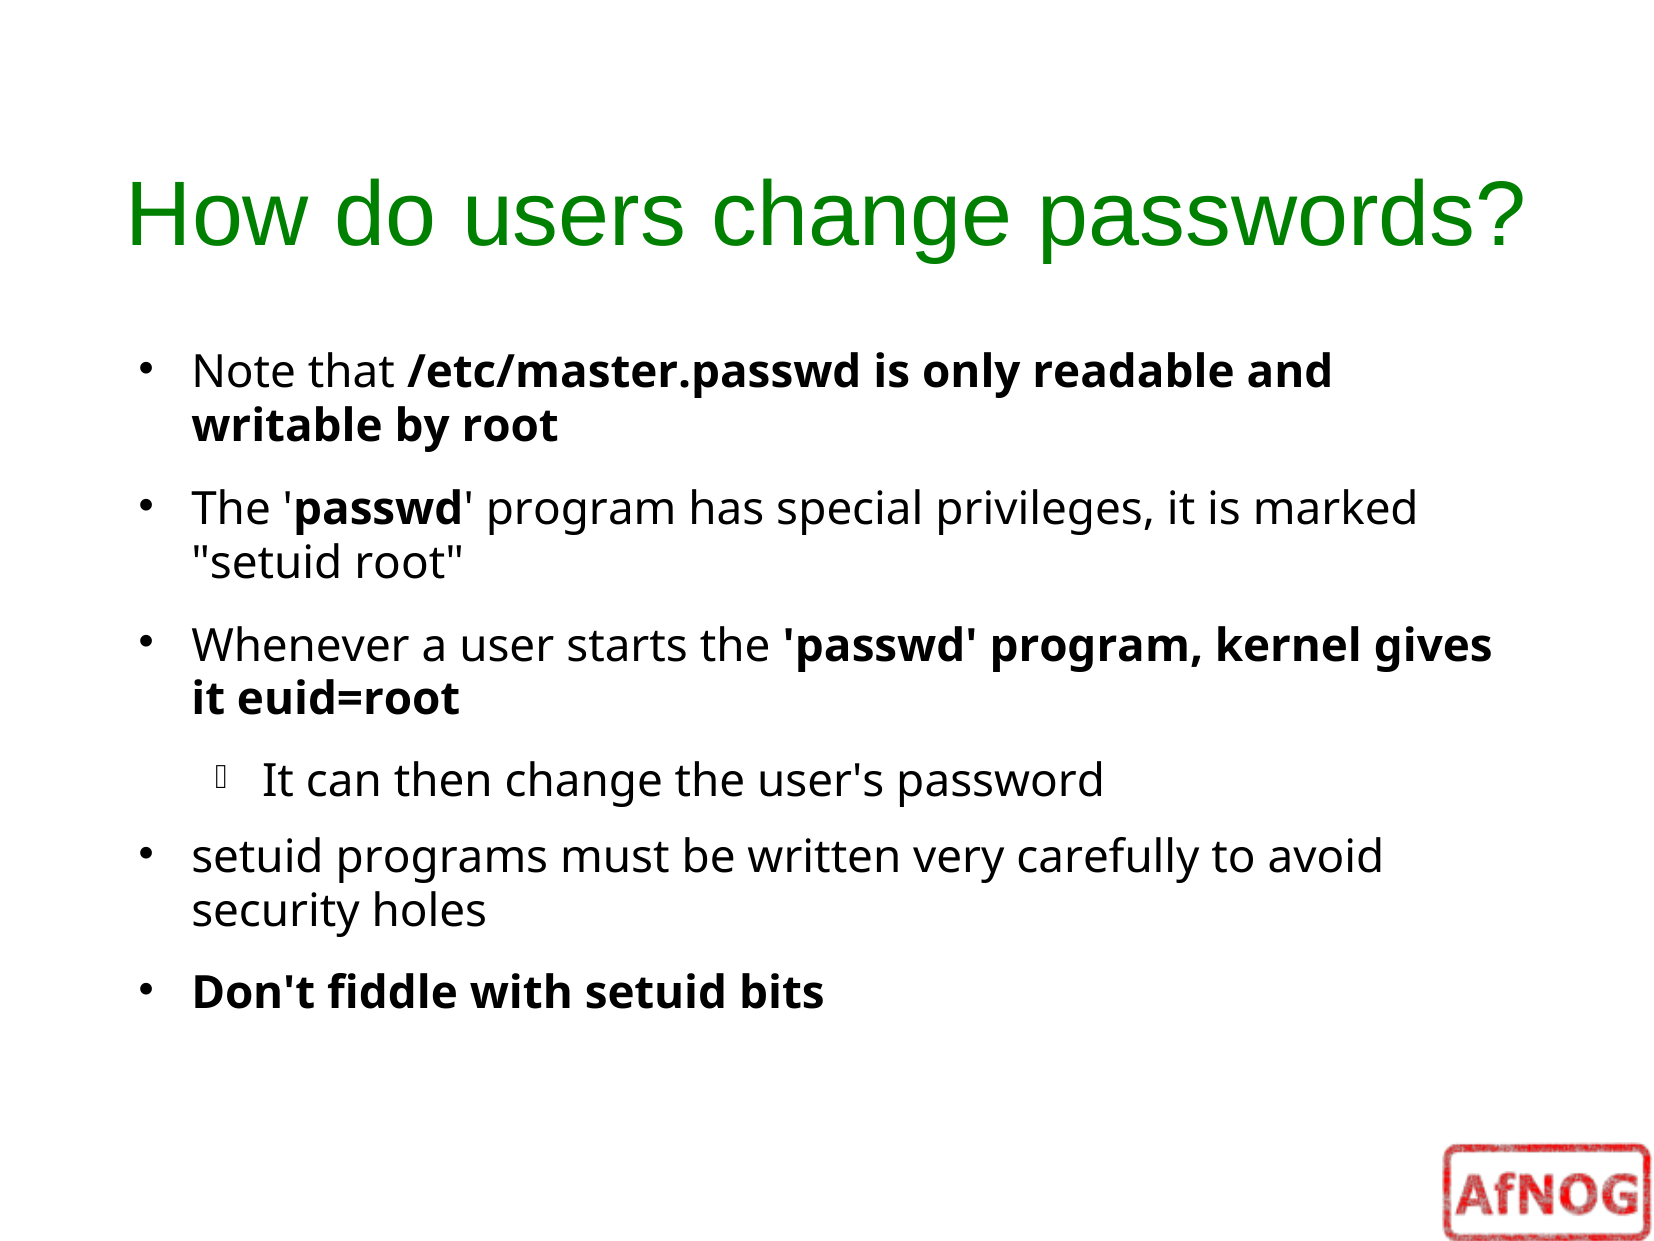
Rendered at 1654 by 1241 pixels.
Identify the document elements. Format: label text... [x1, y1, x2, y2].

title How do users change passwords? [121, 67, 1534, 344]
list Note that /etc/master.passwd is only readable and writable by root The 'passwd' program has special privileges, it is marked "setuid root" Whenever a user starts the 'passwd' program, kernel gives it euid=root It can then change the user's password setuid programs must be written very carefully to avoid security holes Don't fiddle with setuid bits [121, 344, 1534, 1241]
picture [1534, 1141, 1654, 1241]
